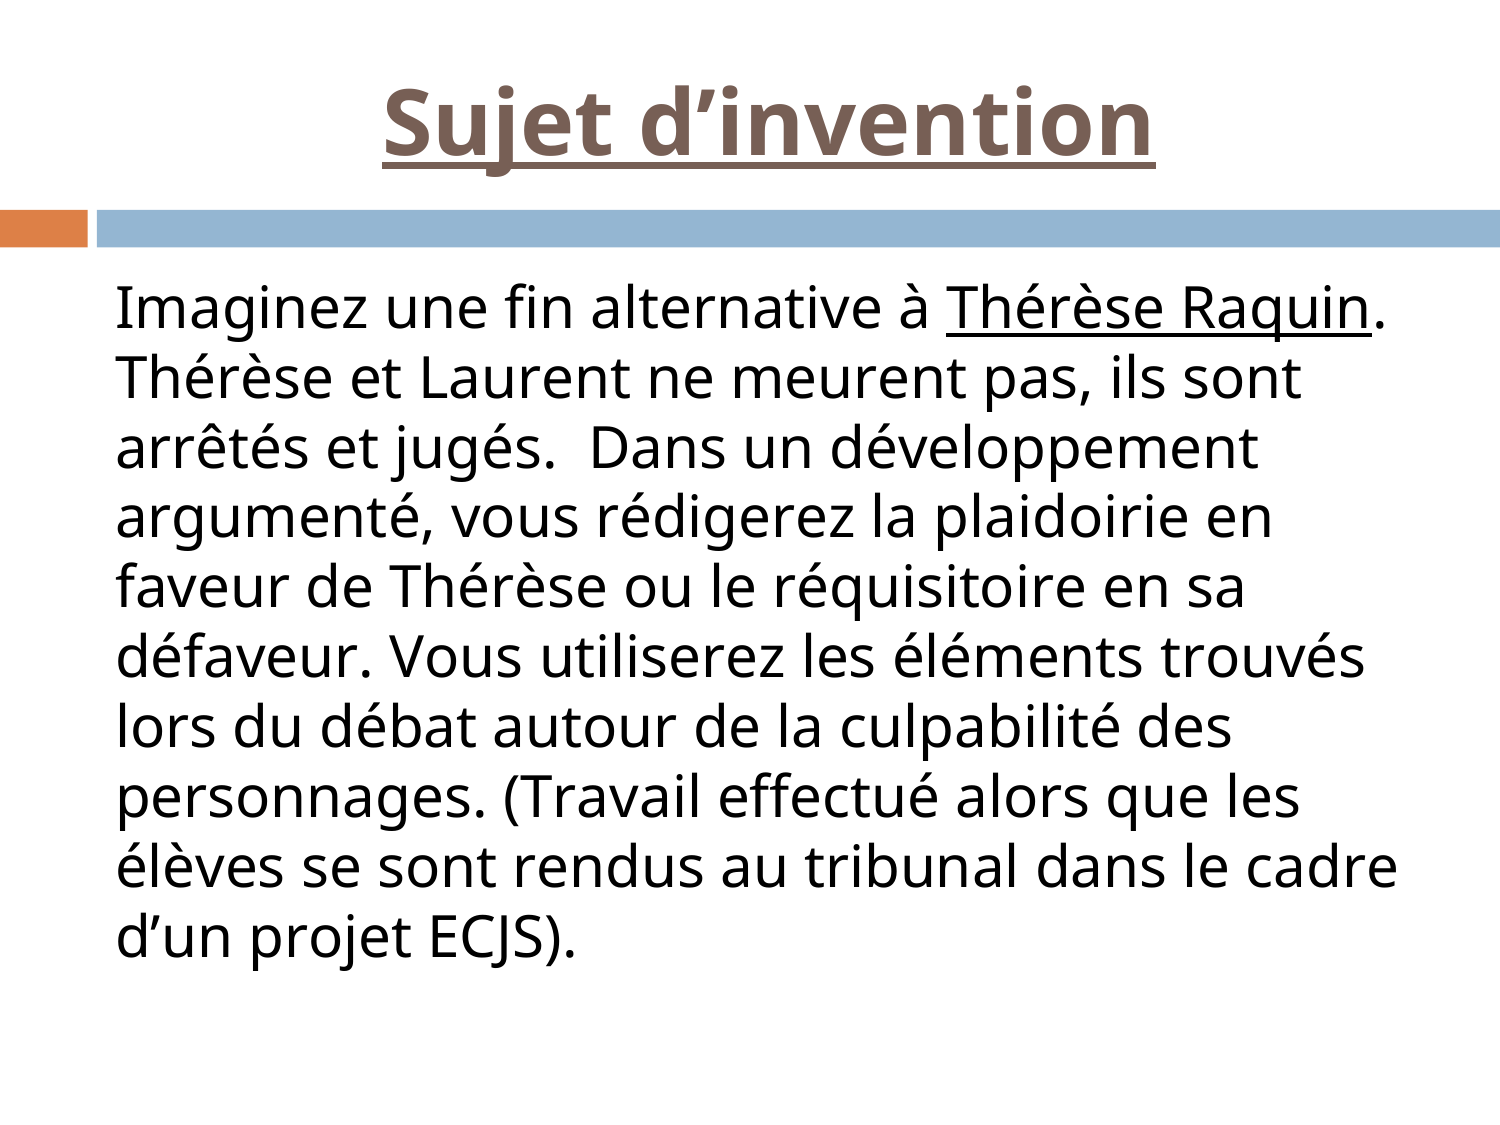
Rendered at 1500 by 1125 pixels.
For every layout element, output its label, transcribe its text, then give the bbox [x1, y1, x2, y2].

list Imaginez une fin alternative à Thérèse Raquin. Thérèse et Laurent ne meurent pas, ils sont arrêtés et jugés. Dans un développement argumenté, vous rédigerez la plaidoirie en faveur de Thérèse ou le réquisitoire en sa défaveur. Vous utiliserez les éléments trouvés lors du débat autour de la culpabilité des personnages. (Travail effectué alors que les élèves se sont rendus au tribunal dans le cadre d’un projet ECJS). [100, 262, 1438, 1065]
title Sujet d’invention [100, 37, 1438, 201]
